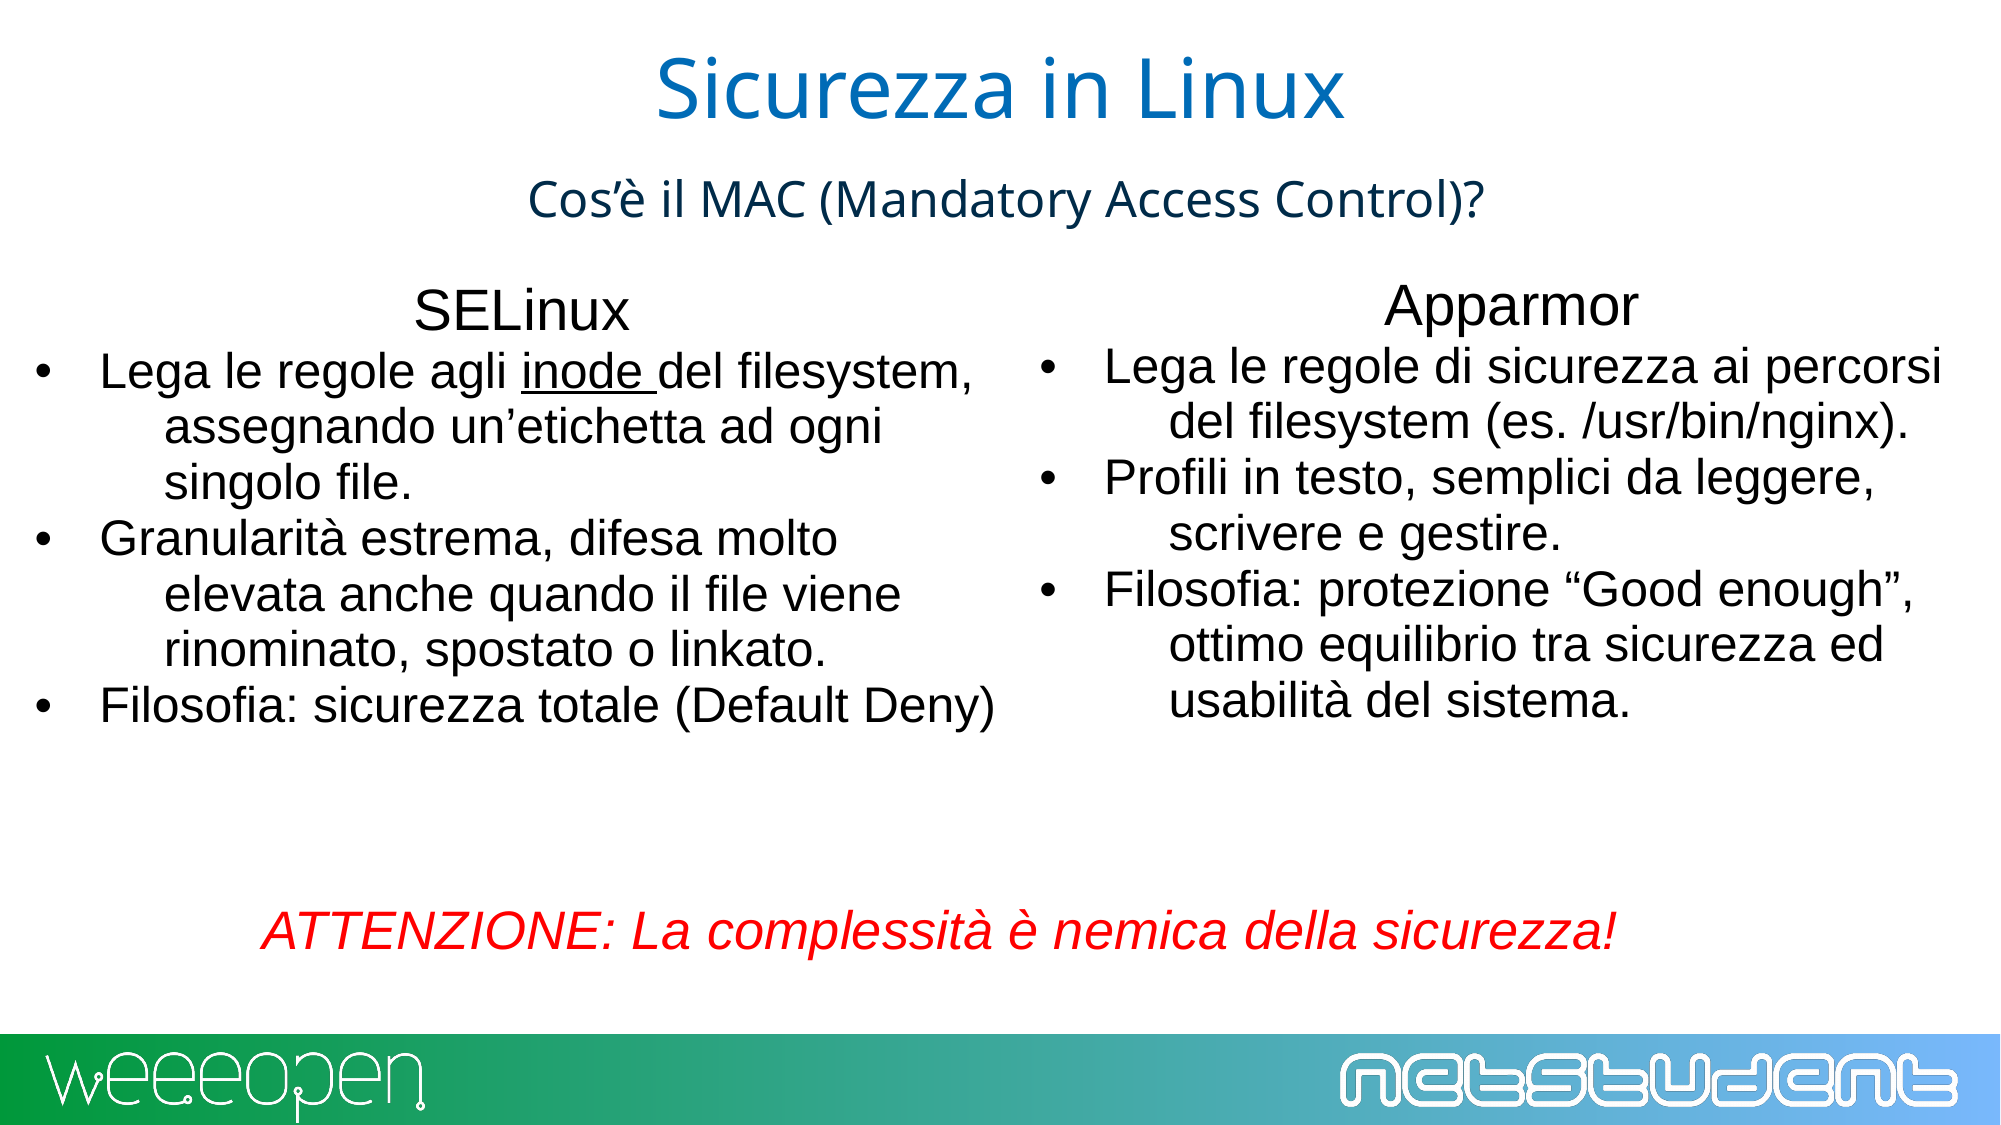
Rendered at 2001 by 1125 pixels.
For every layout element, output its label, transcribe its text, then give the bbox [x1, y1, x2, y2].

text_box Cos’è il MAC (Mandatory Access Control)? [461, 156, 1552, 232]
picture [1340, 1053, 1958, 1107]
text_box ATTENZIONE: La complessità è nemica della sicurezza! [247, 892, 1662, 973]
text_box SELinux Lega le regole agli inode del filesystem, assegnando un’etichetta ad ogni singolo file. Granularità estrema, difesa molto elevata anche quando il file viene rinominato, spostato o linkato. Filosofia: sicurezza totale (Default Deny) [17, 270, 1027, 776]
title Sicurezza in Linux [43, 29, 1959, 247]
text_box Apparmor Lega le regole di sicurezza ai percorsi del filesystem (es. /usr/bin/nginx). Profili in testo, semplici da leggere, scrivere e gestire. Filosofia: protezione “Good enough”, ottimo equilibrio tra sicurezza ed usabilità del sistema. [1022, 265, 2001, 771]
picture [45, 1052, 425, 1123]
